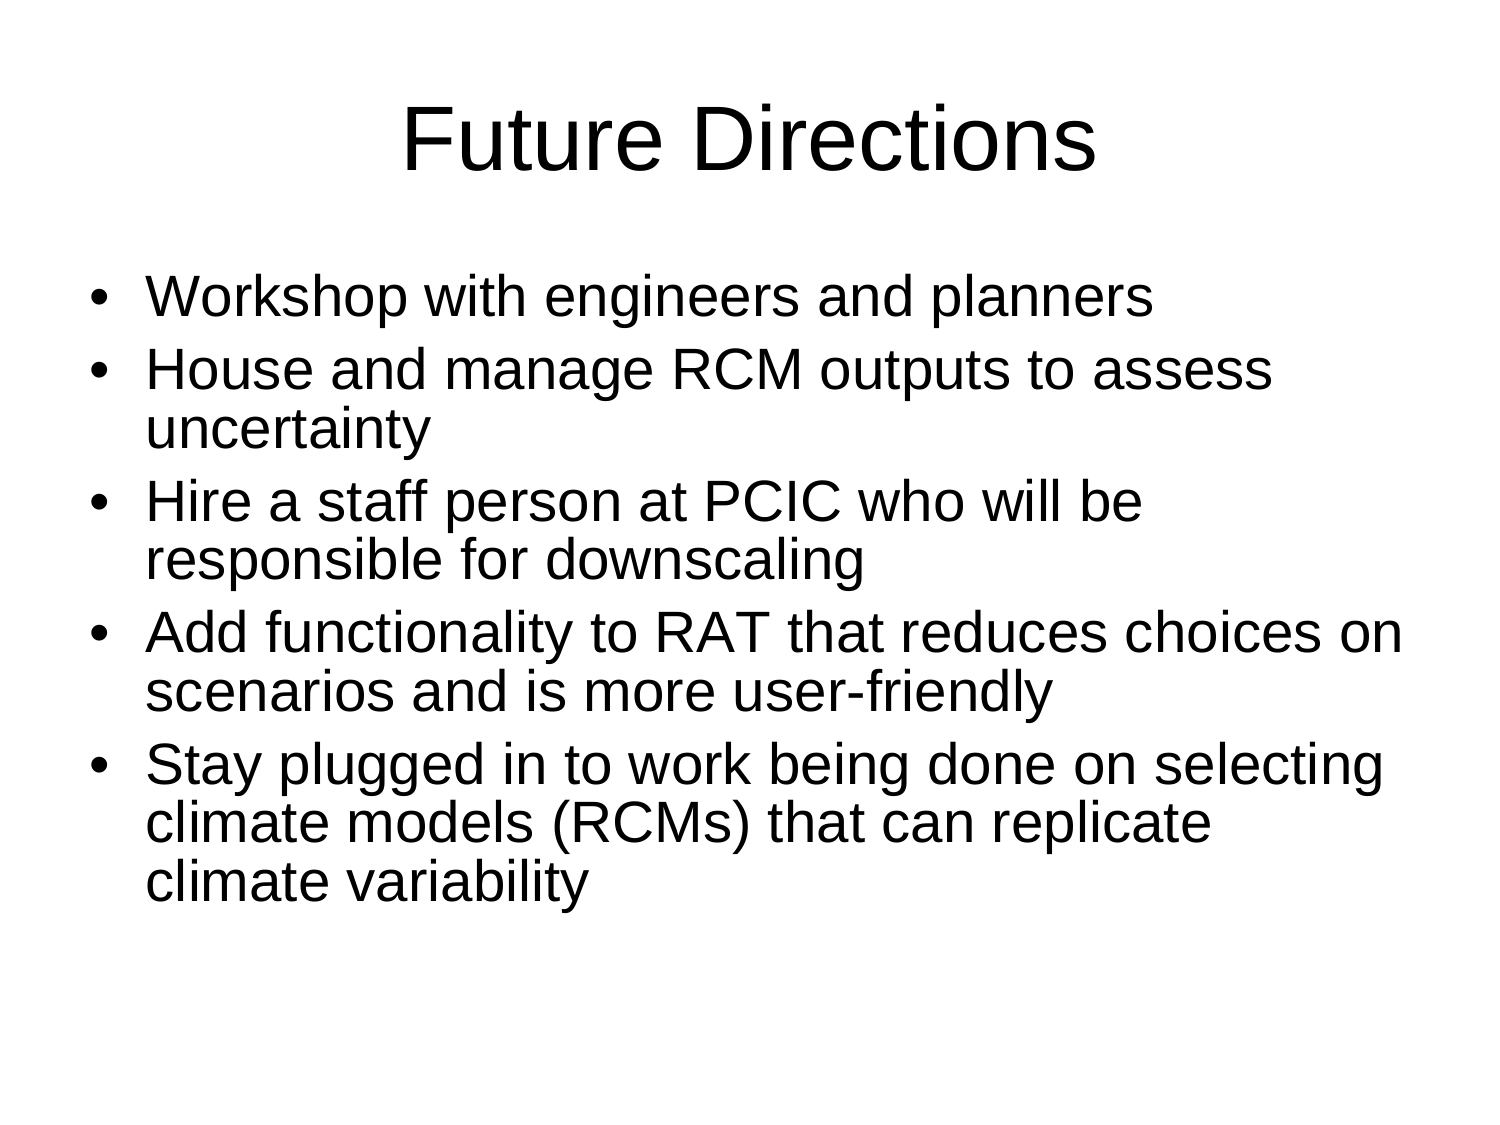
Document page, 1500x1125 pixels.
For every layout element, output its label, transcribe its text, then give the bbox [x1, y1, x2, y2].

list • Workshop with engineers and planners • House and manage RCM outputs to assess uncertainty • Hire a staff person at PCIC who will be responsible for downscaling • Add functionality to RAT that reduces choices on scenarios and is more user-friendly • Stay plugged in to work being done on selecting climate models (RCMs) that can replicate climate variability [75, 262, 1426, 1006]
title Future Directions [75, 45, 1426, 233]
